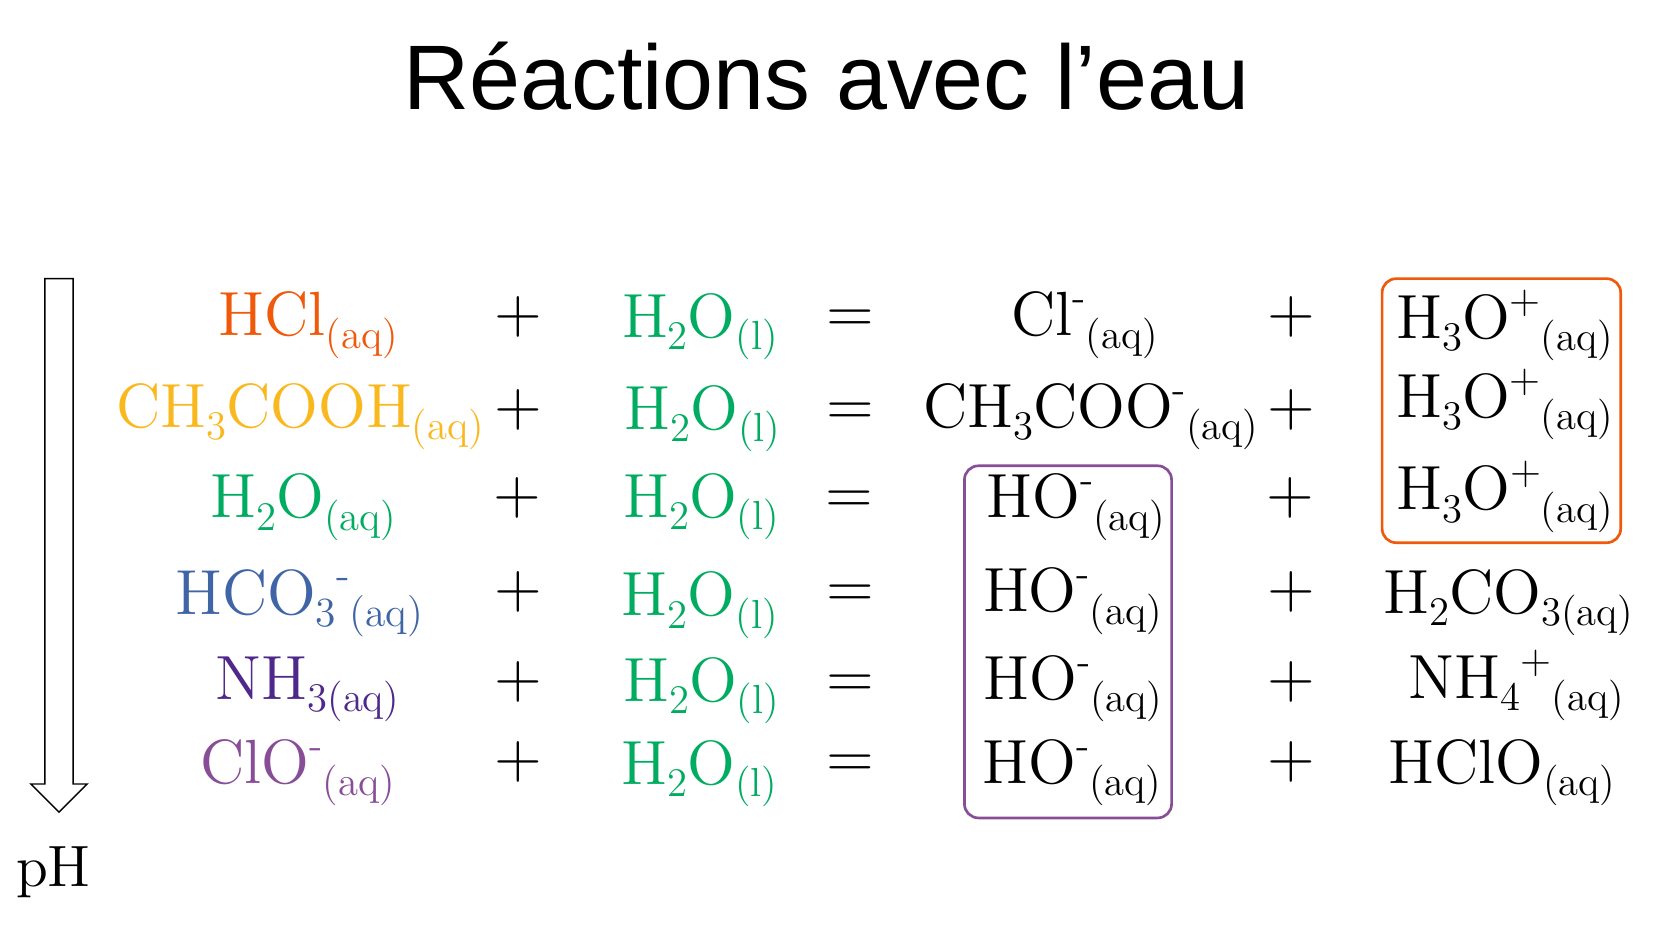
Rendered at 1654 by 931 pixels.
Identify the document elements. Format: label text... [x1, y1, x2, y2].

title Réactions avec l’eau [82, 0, 1571, 156]
picture [17, 270, 1630, 898]
